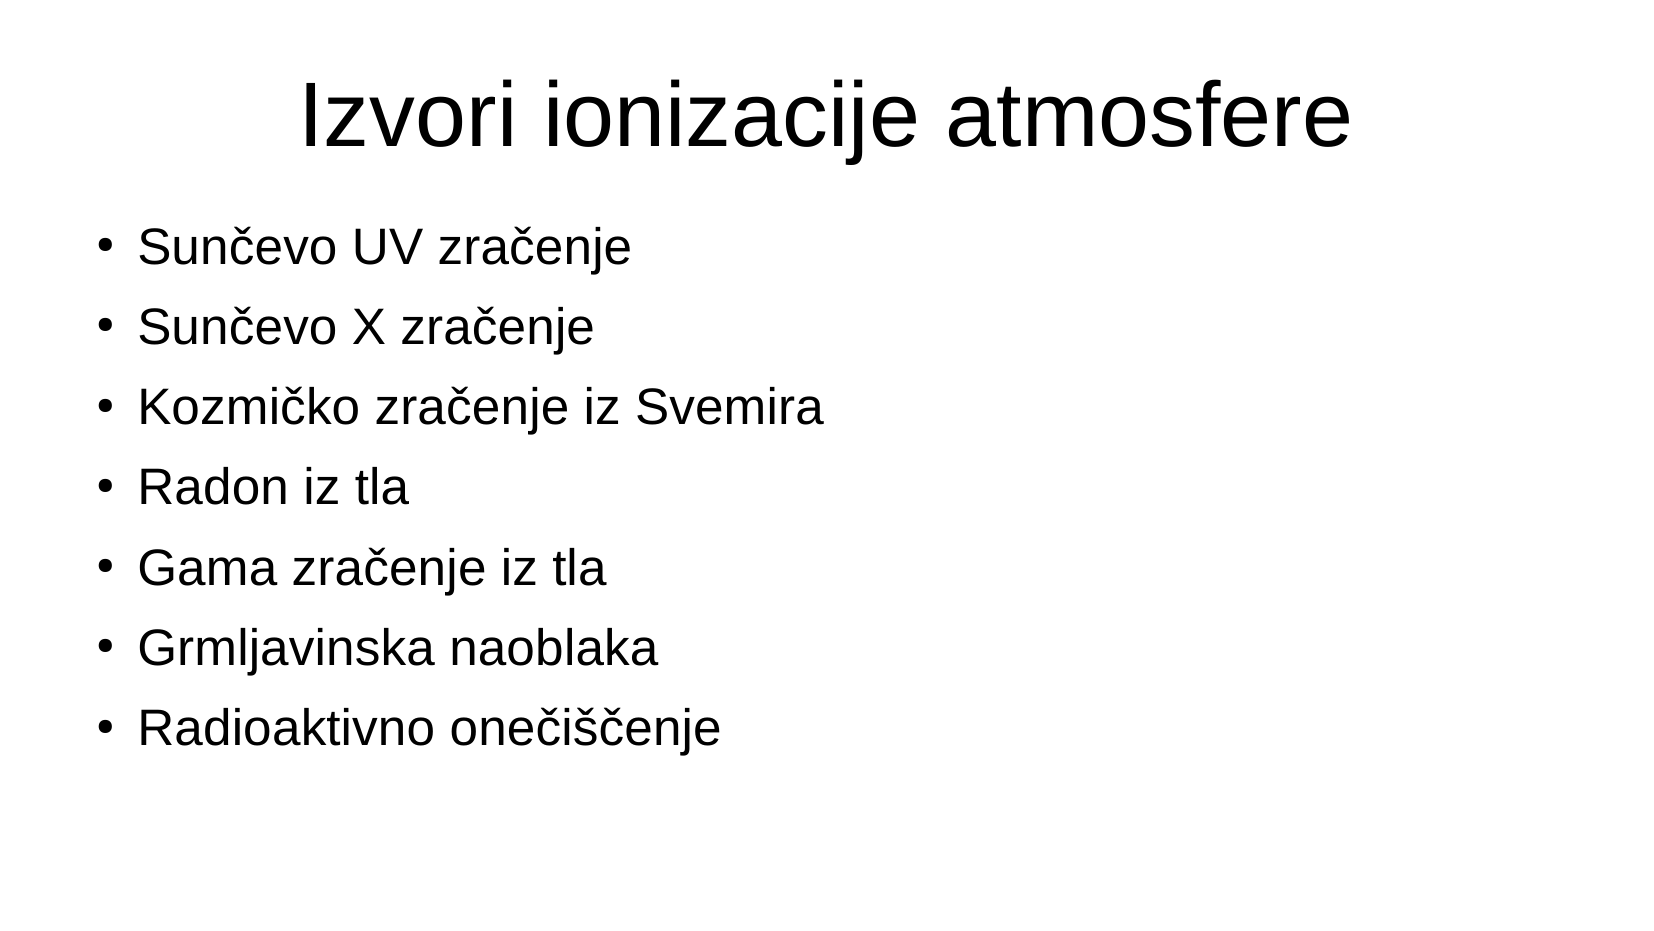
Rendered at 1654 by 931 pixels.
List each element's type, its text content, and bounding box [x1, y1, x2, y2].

title Izvori ionizacije atmosfere [82, 37, 1571, 193]
list Sunčevo UV zračenje Sunčevo X zračenje Kozmičko zračenje iz Svemira Radon iz tla Gama zračenje iz tla Grmljavinska naoblaka Radioaktivno onečiščenje [82, 217, 1571, 758]
